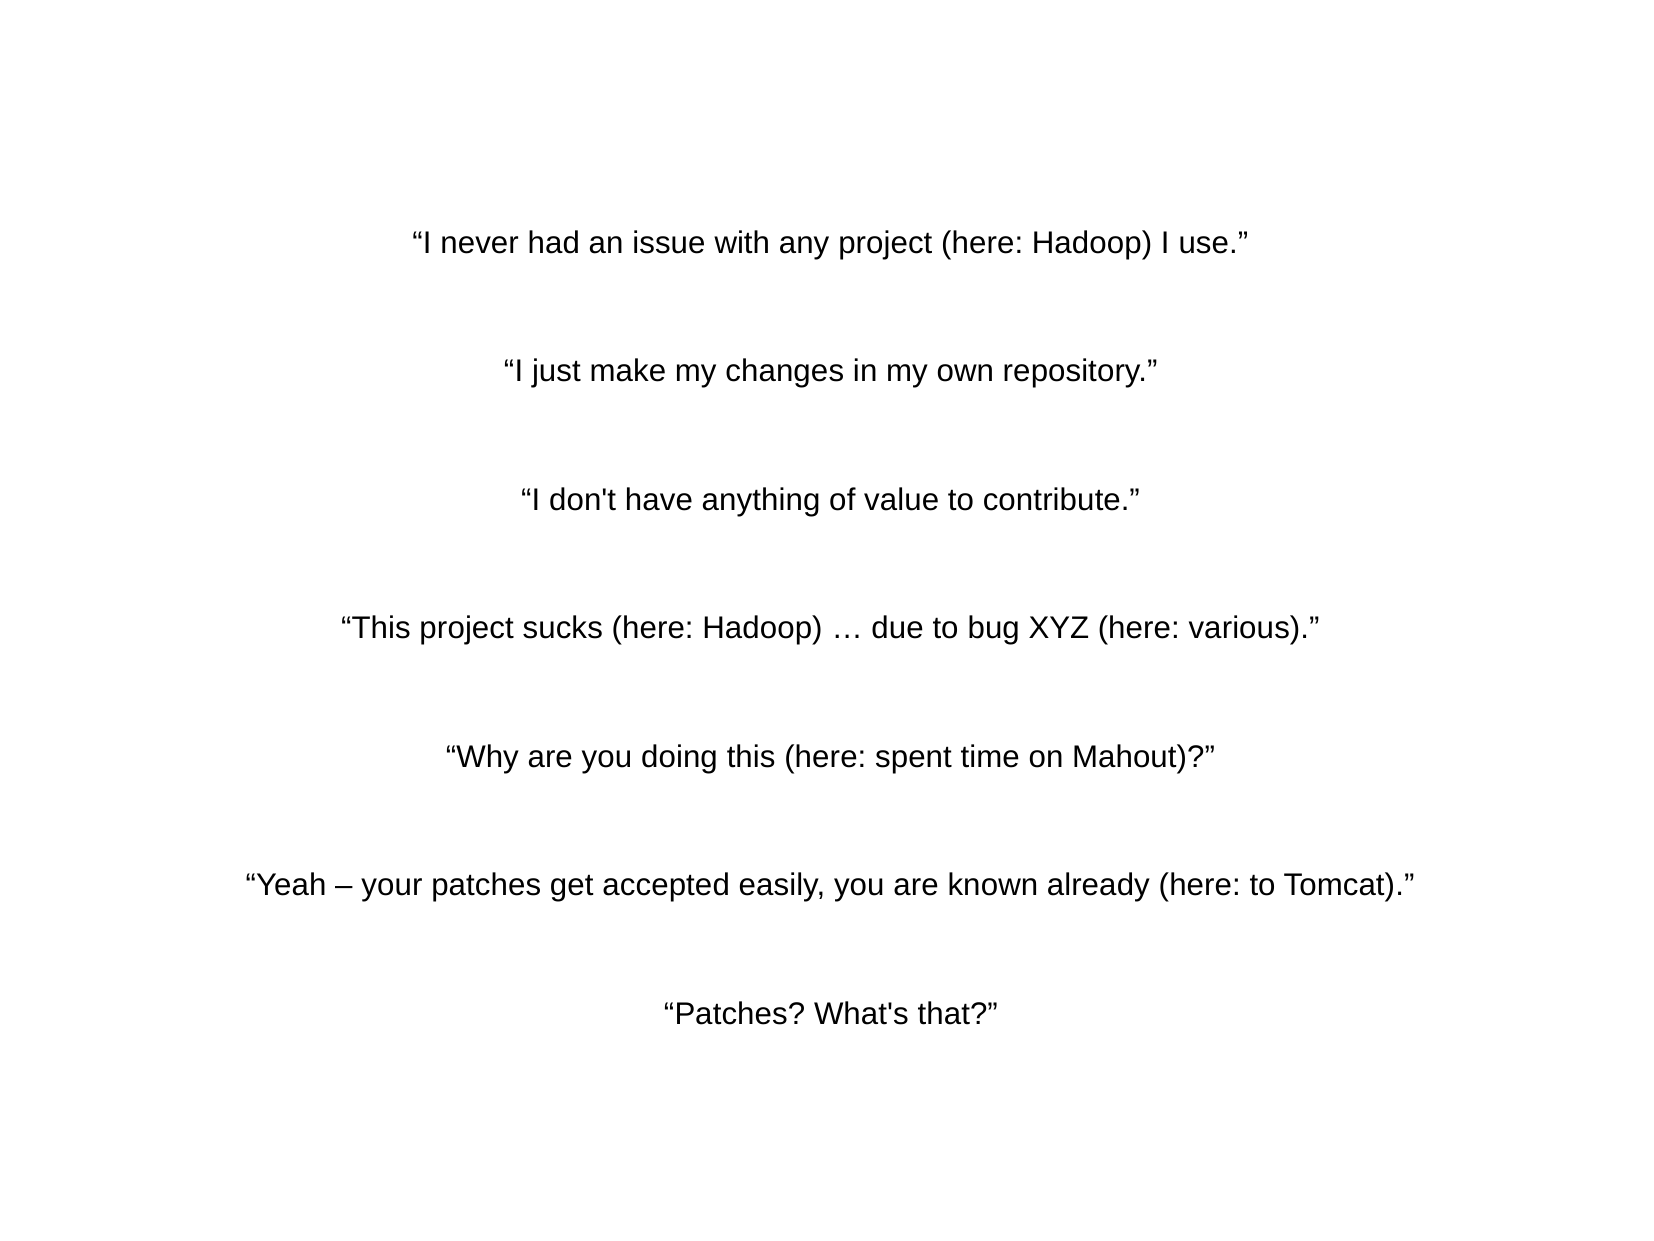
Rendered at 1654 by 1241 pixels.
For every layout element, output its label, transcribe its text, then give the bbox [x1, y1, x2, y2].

list “I never had an issue with any project (here: Hadoop) I use.” “I just make my changes in my own repository.” “I don't have anything of value to contribute.” “This project sucks (here: Hadoop) … due to bug XYZ (here: various).” “Why are you doing this (here: spent time on Mahout)?” “Yeah – your patches get accepted easily, you are known already (here: to Tomcat).” “Patches? What's that?” [51, 225, 1540, 1044]
